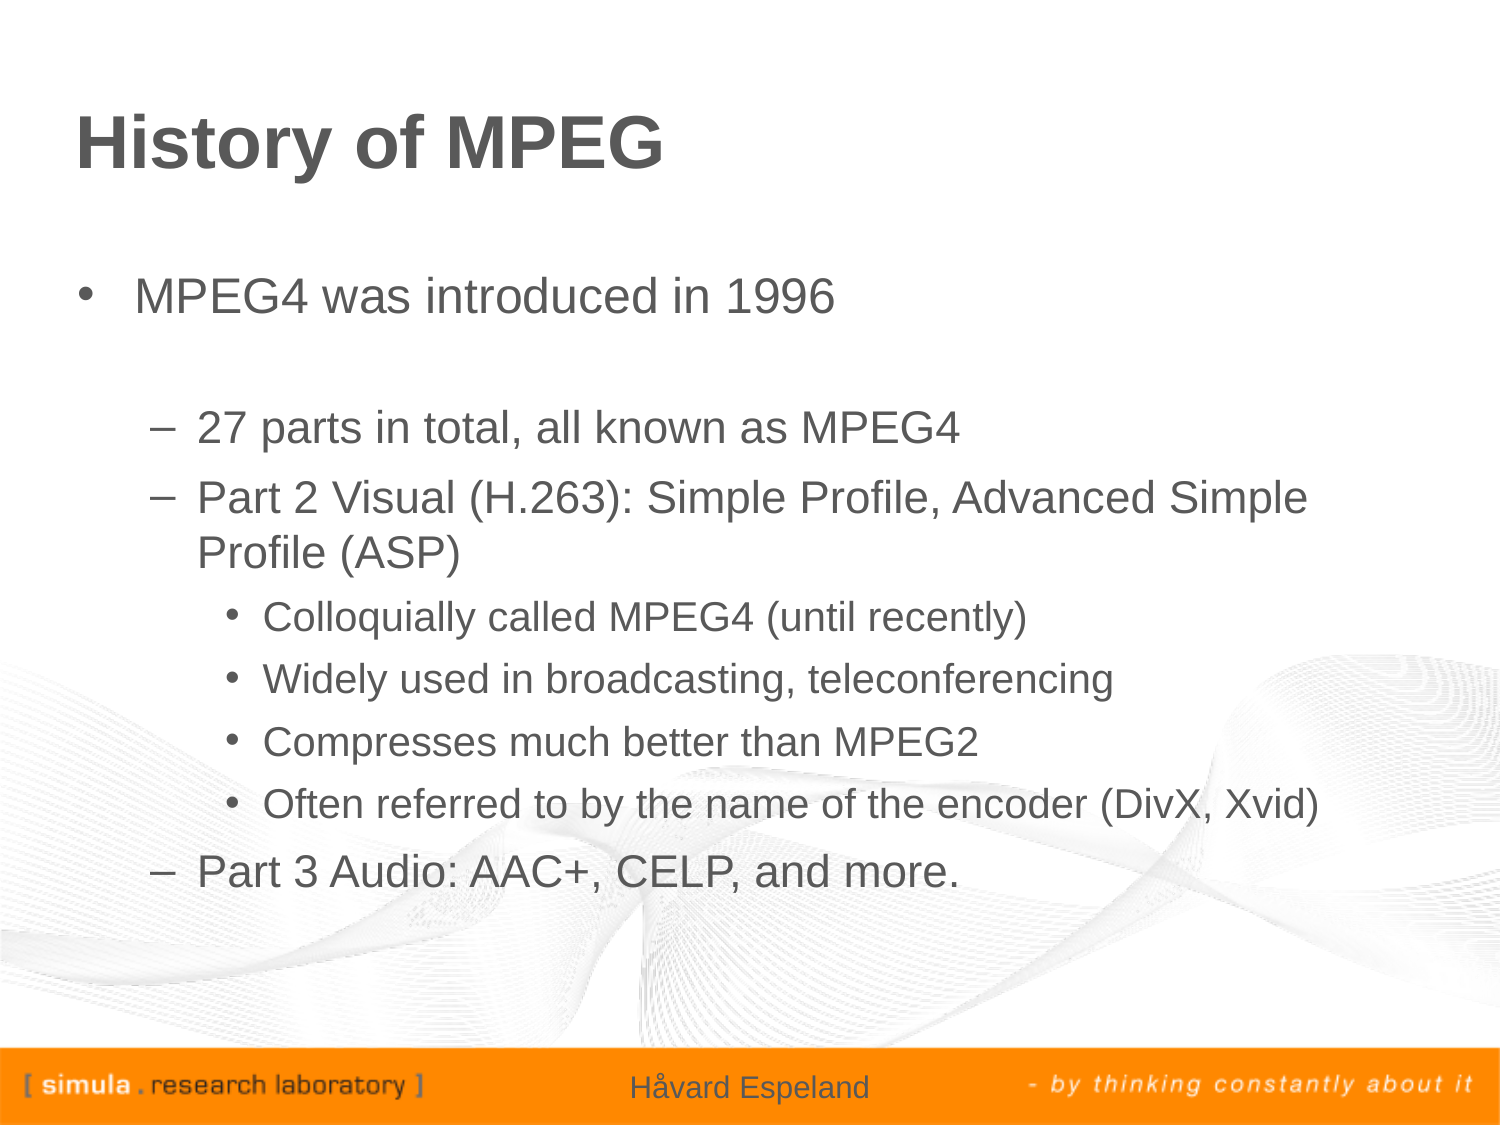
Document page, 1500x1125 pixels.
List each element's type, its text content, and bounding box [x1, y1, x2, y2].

picture [0, 654, 1500, 1125]
title History of MPEG [75, 44, 1425, 233]
list MPEG4 was introduced in 1996 27 parts in total, all known as MPEG4 Part 2 Visual (H.263): Simple Profile, Advanced Simple Profile (ASP) Colloquially called MPEG4 (until recently) Widely used in broadcasting, teleconferencing Compresses much better than MPEG2 Often referred to by the name of the encoder (DivX, Xvid) Part 3 Audio: AAC+, CELP, and more. [75, 263, 1425, 1006]
